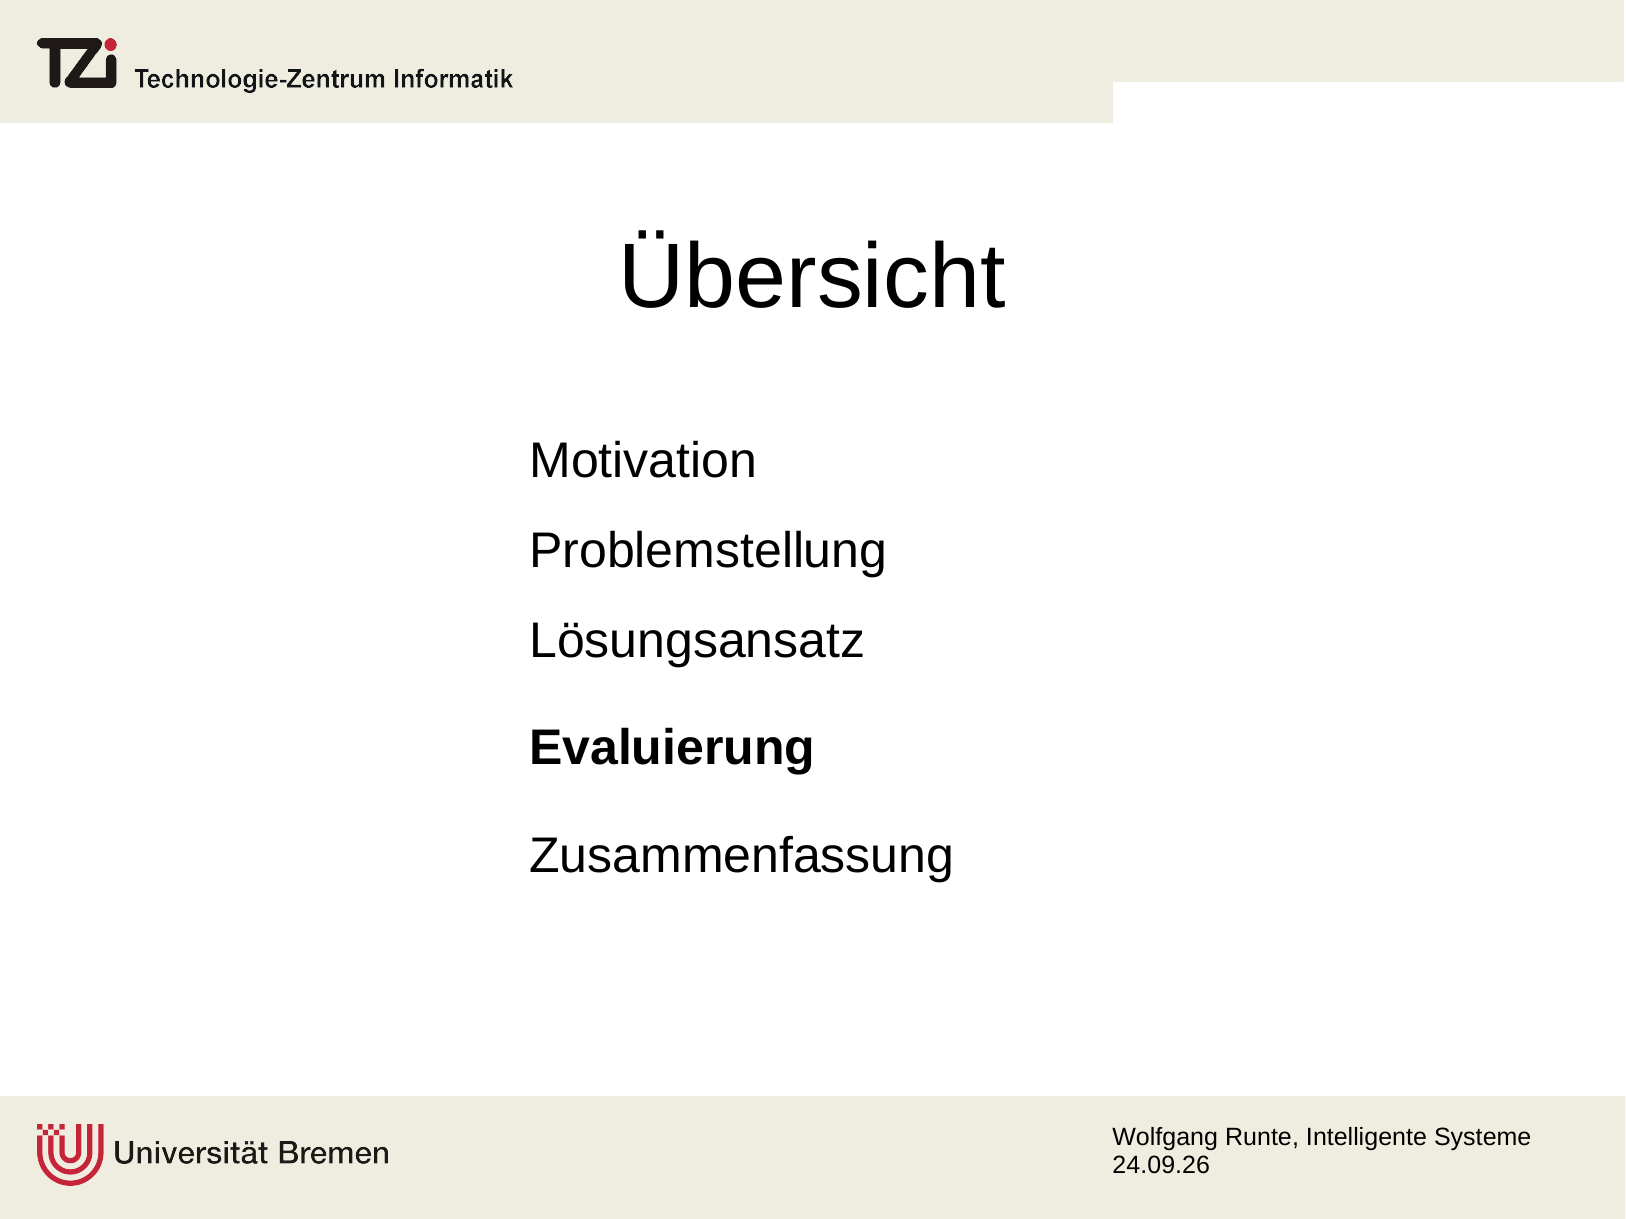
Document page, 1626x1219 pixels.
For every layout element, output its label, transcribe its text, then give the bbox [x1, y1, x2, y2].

title Übersicht [112, 162, 1513, 393]
picture [37, 1124, 388, 1186]
list Motivation Problemstellung Lösungsansatz Evaluierung Zusammenfassung [529, 433, 1513, 945]
picture [37, 38, 513, 93]
